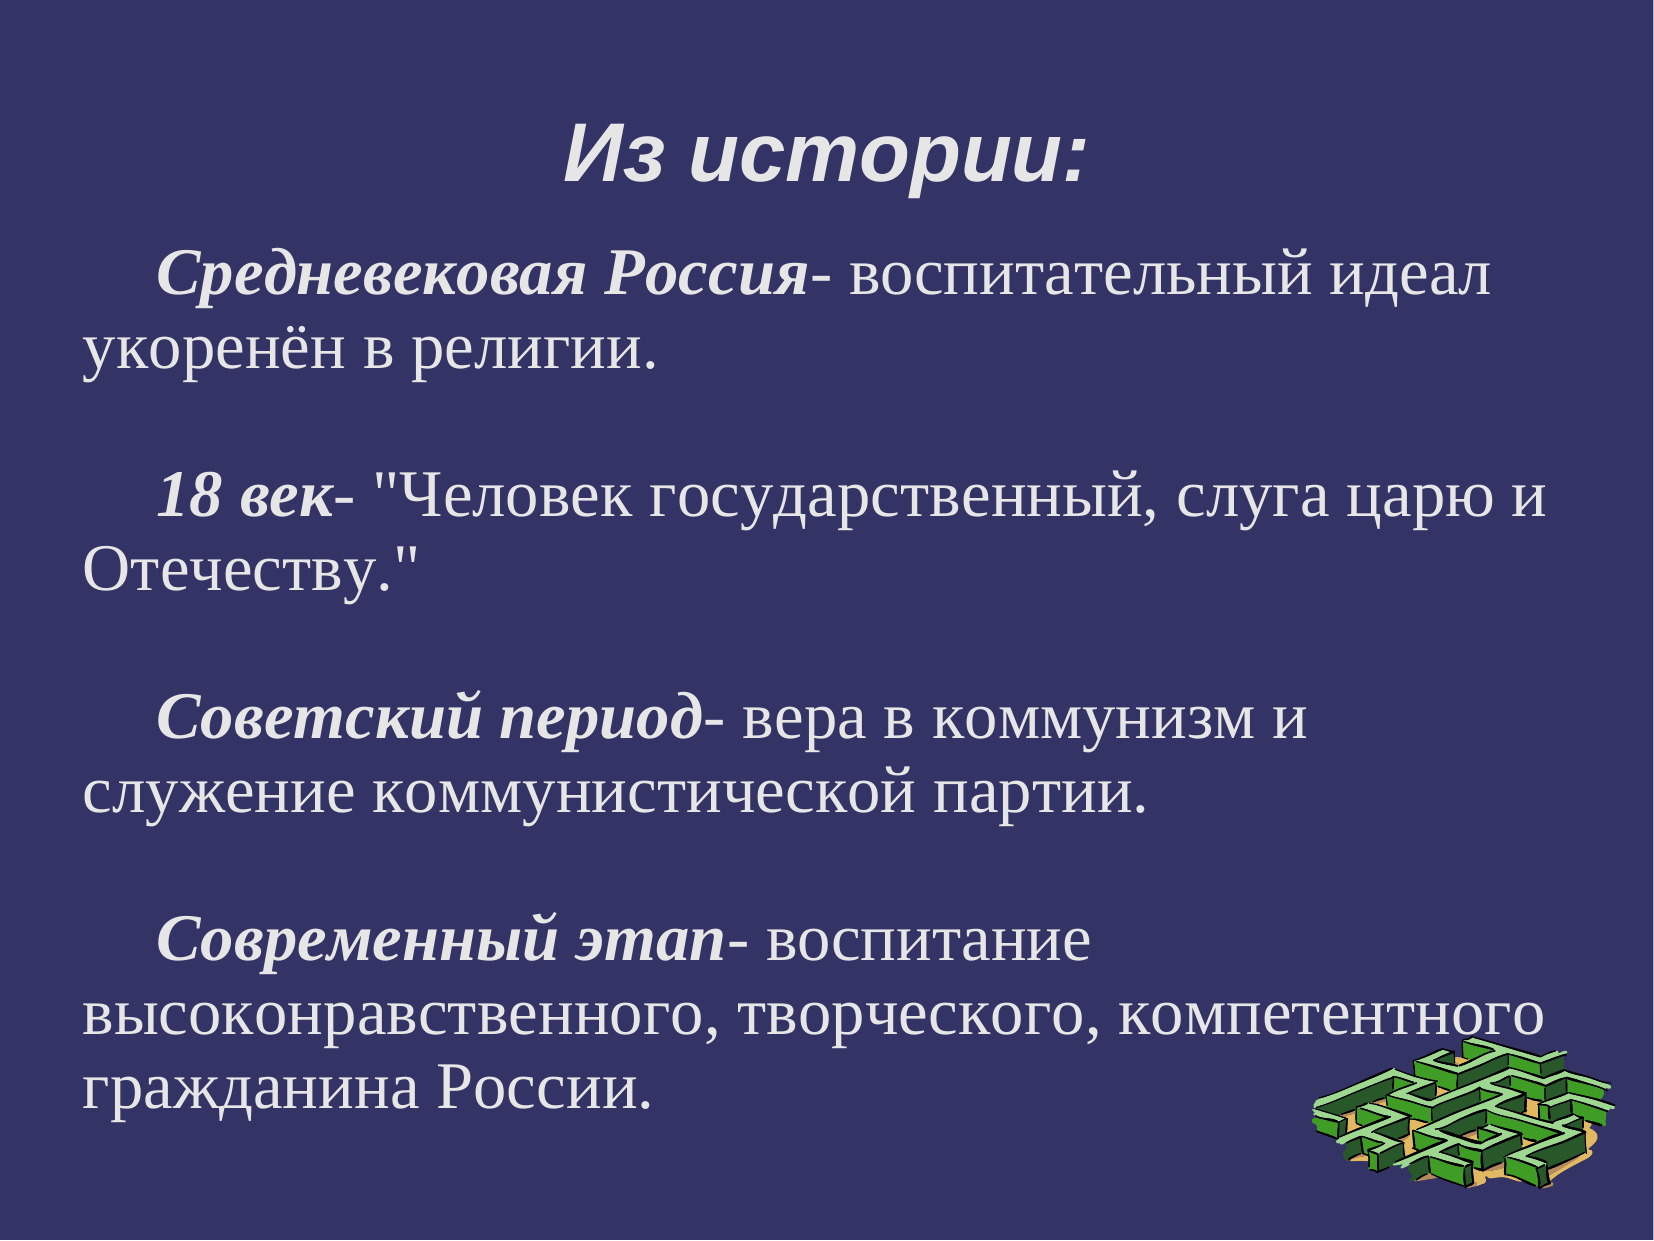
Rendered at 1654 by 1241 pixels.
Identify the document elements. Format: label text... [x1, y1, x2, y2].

title Из истории: [82, 56, 1571, 206]
subtitle Средневековая Россия- воспитательный идеал укоренён в религии. 18 век- "Человек государственный, слуга царю и Отечеству." Советский период- вера в коммунизм и служение коммунистической партии. Современный этап- воспитание высоконравственного, творческого, компетентного гражданина России. [82, 206, 1571, 1152]
